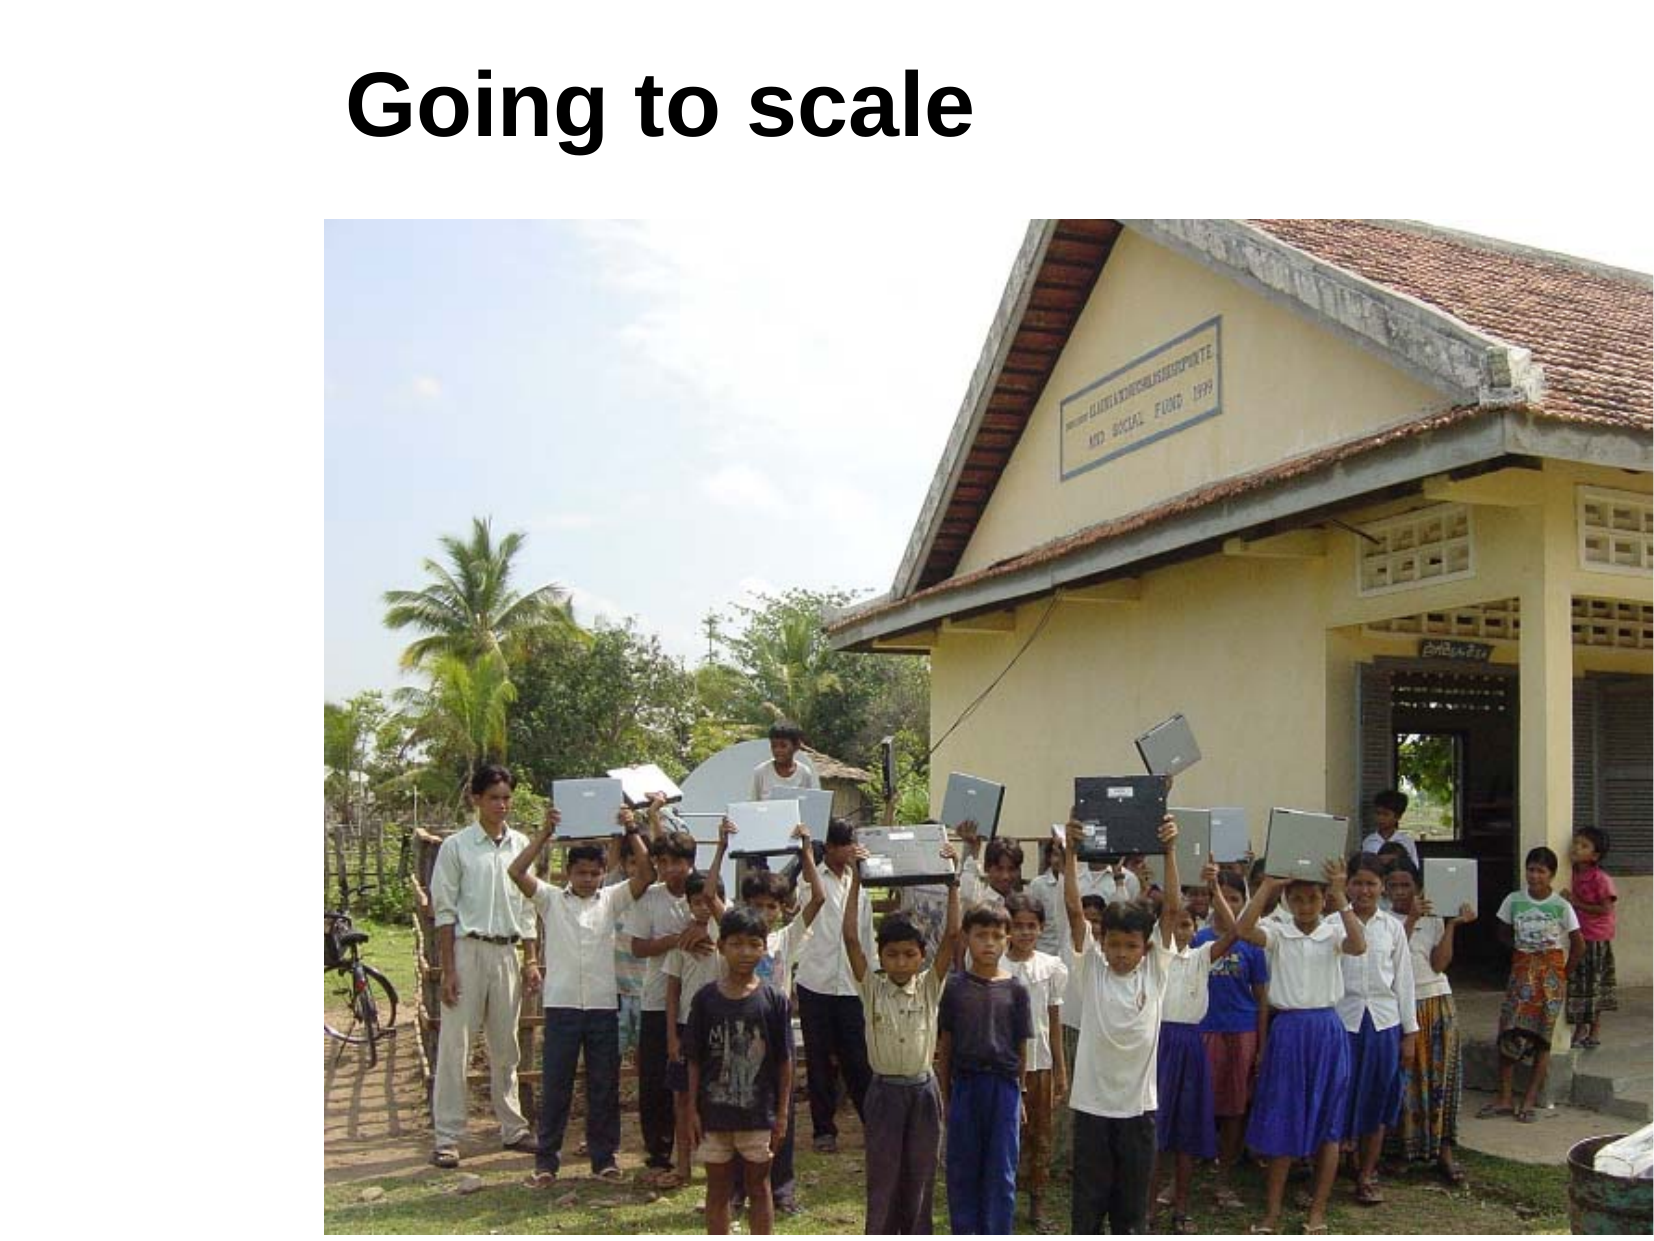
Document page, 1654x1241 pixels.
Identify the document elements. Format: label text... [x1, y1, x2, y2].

picture [324, 219, 1654, 1235]
title Going to scale [345, 0, 1654, 211]
